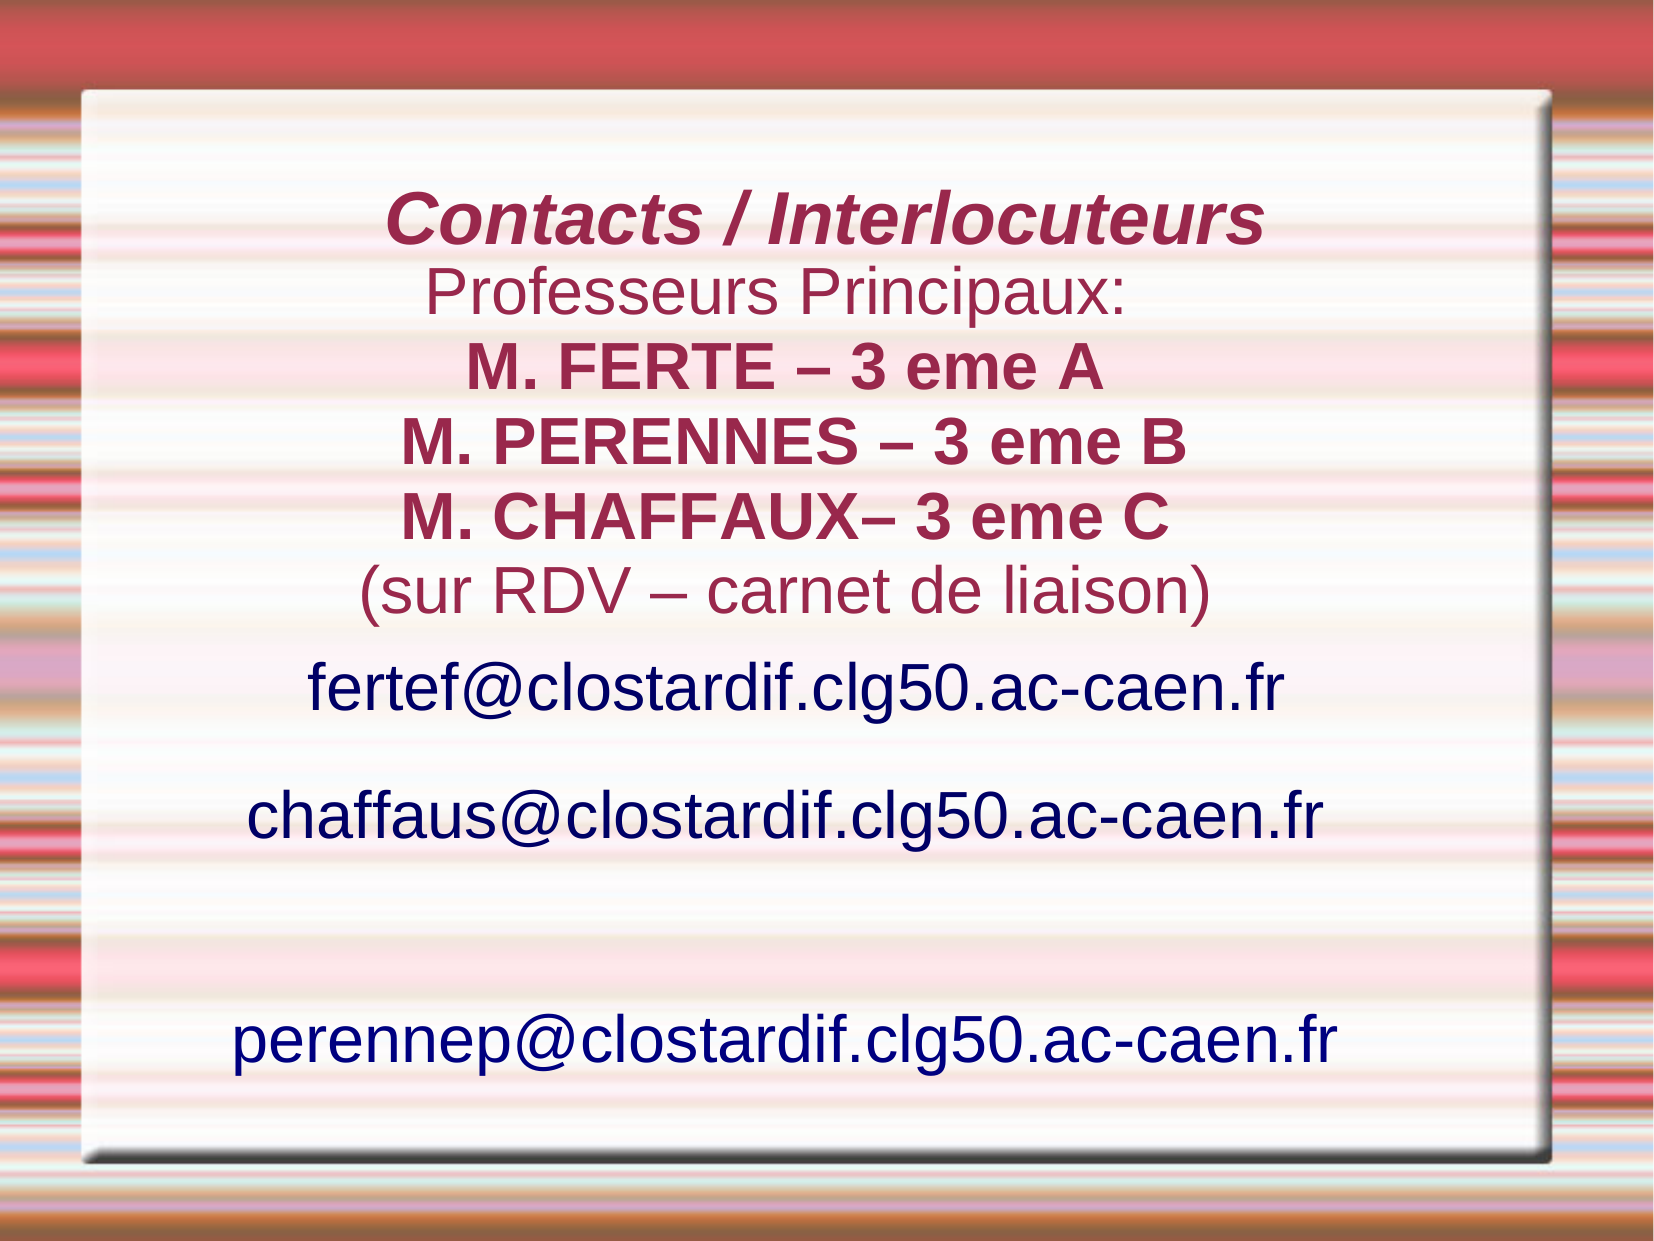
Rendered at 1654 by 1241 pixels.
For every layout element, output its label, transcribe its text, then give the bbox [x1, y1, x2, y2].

picture [0, 0, 1654, 1241]
title Contacts / Interlocuteurs [121, 122, 1534, 315]
subtitle Professeurs Principaux: M. FERTE – 3 eme A M. PERENNES – 3 eme B M. CHAFFAUX– 3 eme C (sur RDV – carnet de liaison) chaffaus@clostardif.clg50.ac-caen.fr perennep@clostardif.clg50.ac-caen.fr [95, 254, 1477, 1152]
text_box fertef@clostardif.clg50.ac-caen.fr [265, 649, 1329, 725]
